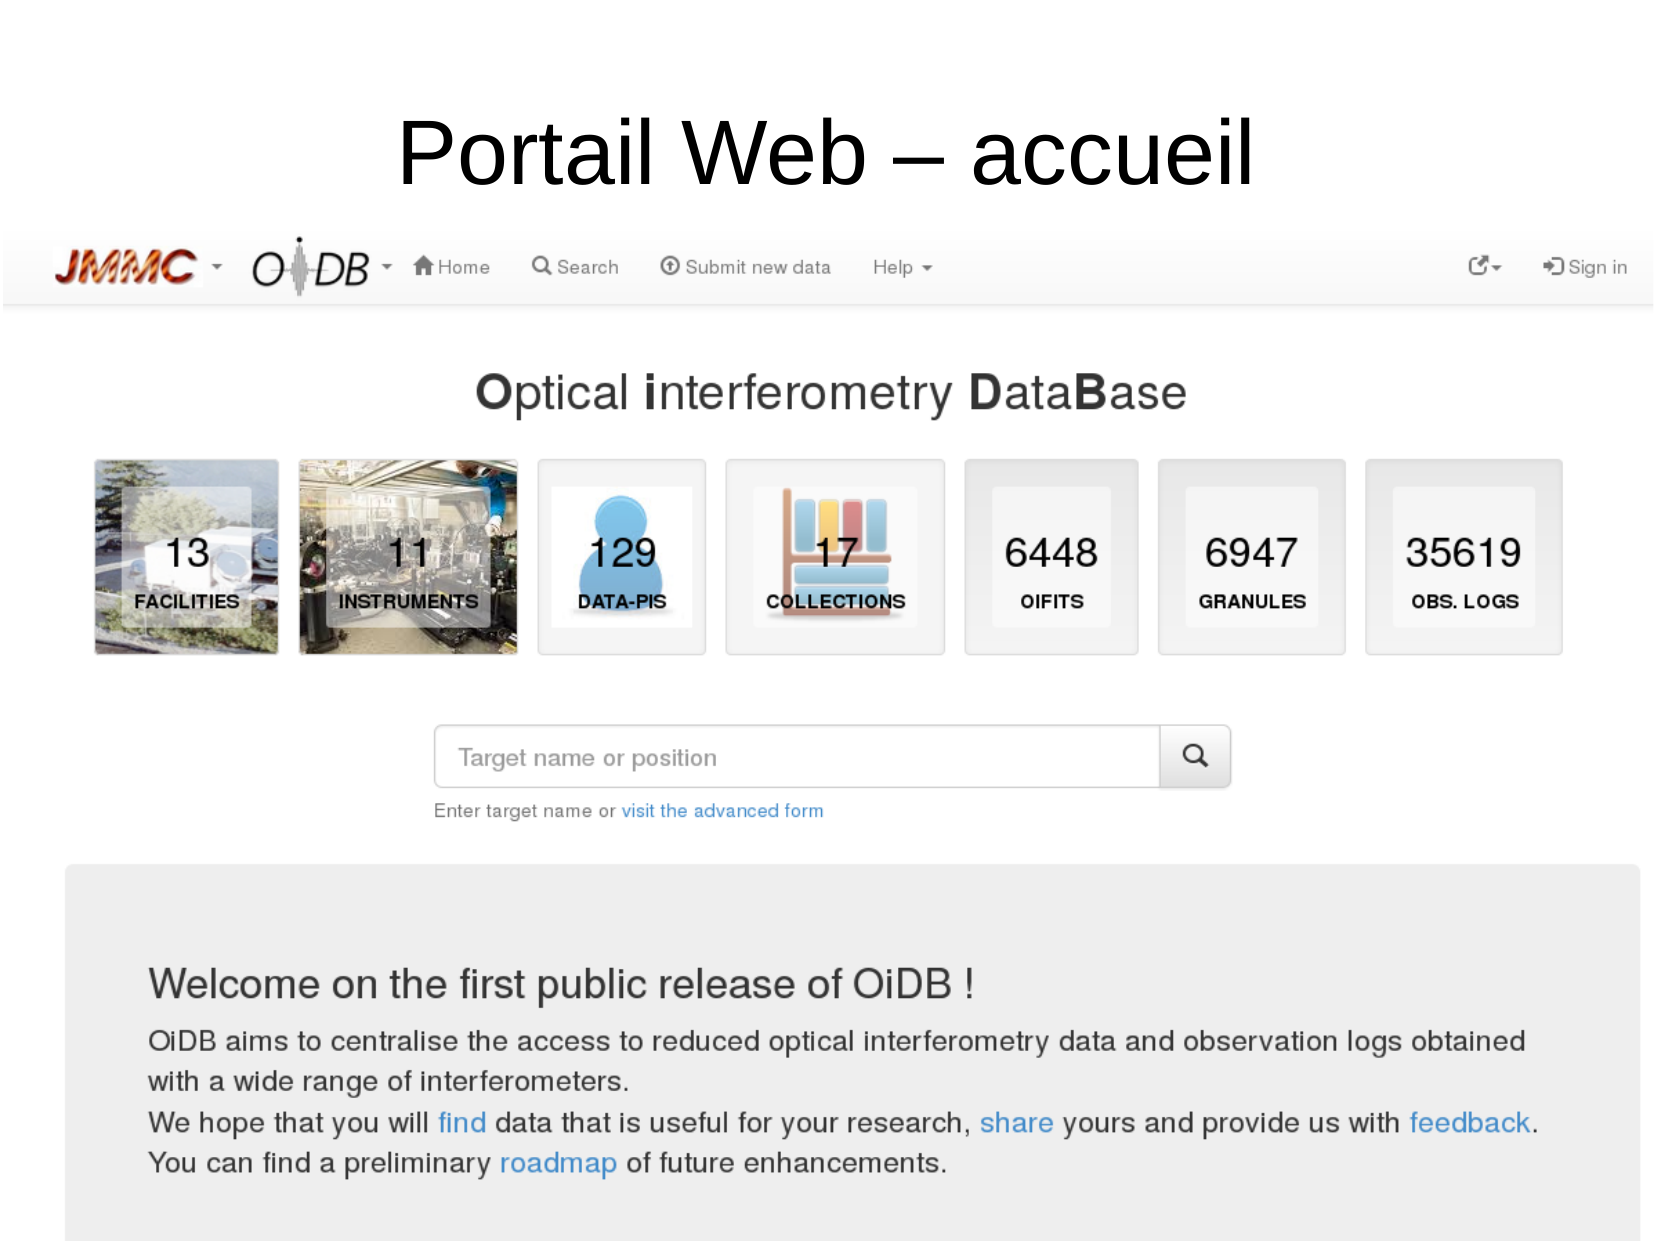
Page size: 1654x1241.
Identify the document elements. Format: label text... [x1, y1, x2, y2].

title Portail Web – accueil [82, 49, 1571, 231]
picture [3, 231, 1654, 1241]
